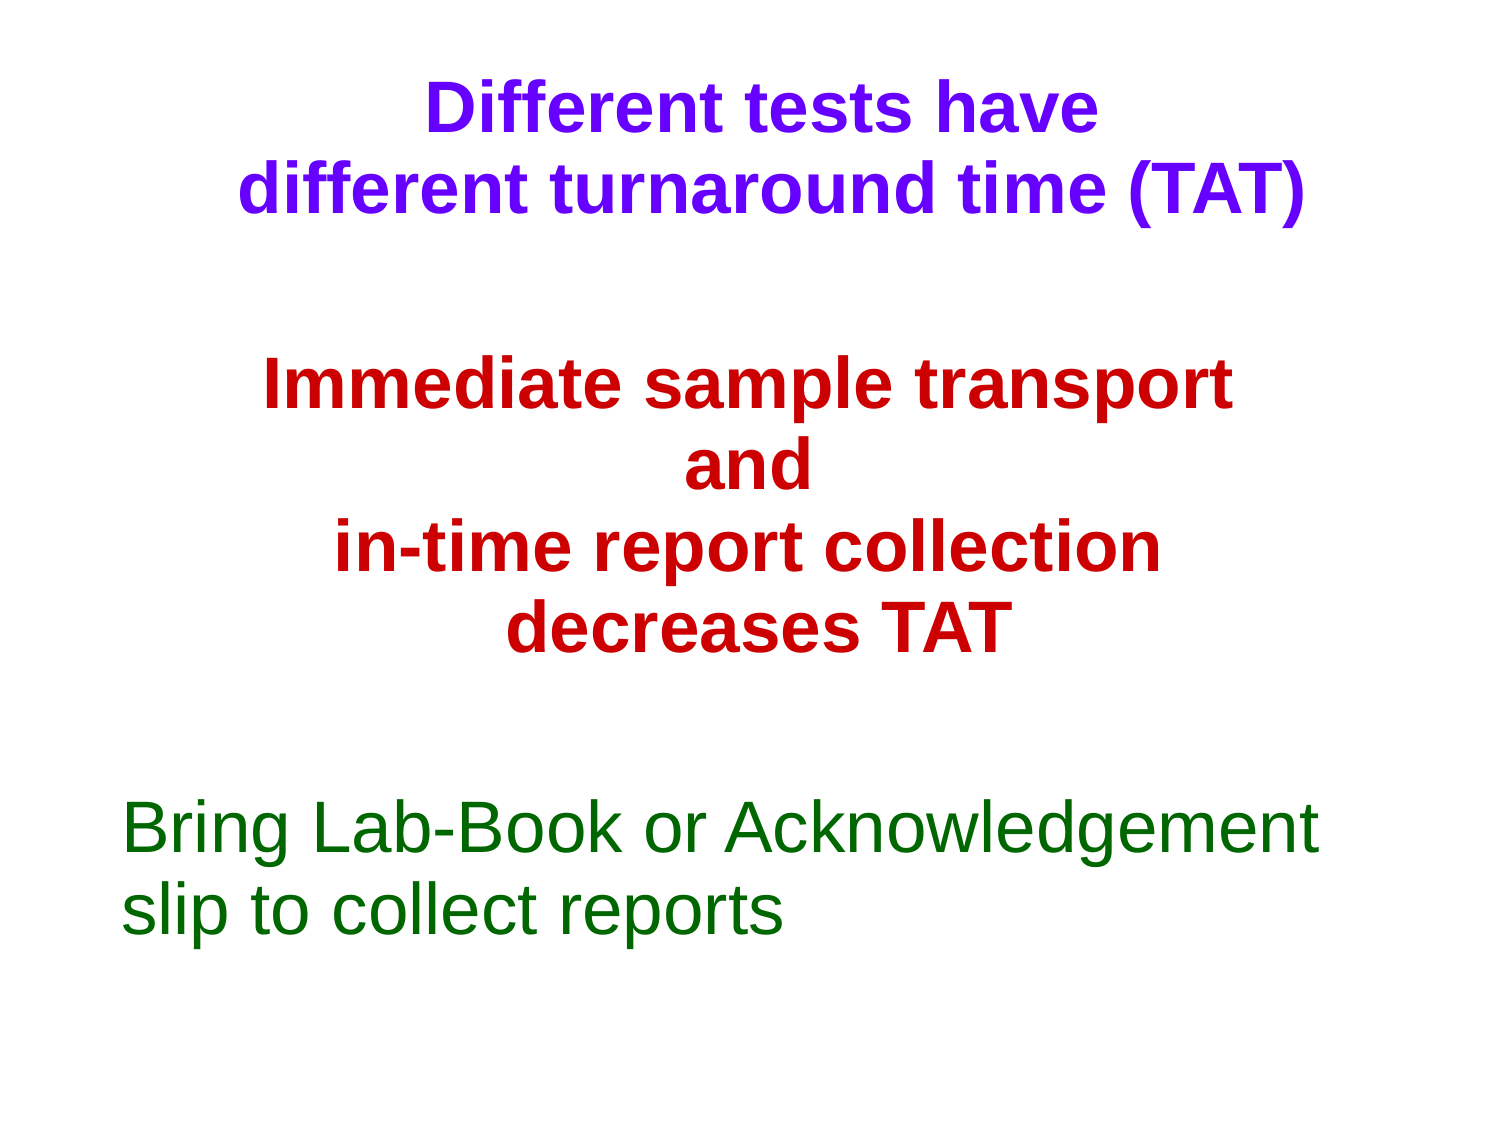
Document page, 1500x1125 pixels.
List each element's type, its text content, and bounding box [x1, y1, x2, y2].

text_box Bring Lab-Book or Acknowledgement slip to collect reports [106, 779, 1347, 958]
text_box Different tests have different turnaround time (TAT) [222, 59, 1323, 237]
text_box Immediate sample transport and in-time report collection decreases TAT [248, 334, 1271, 721]
